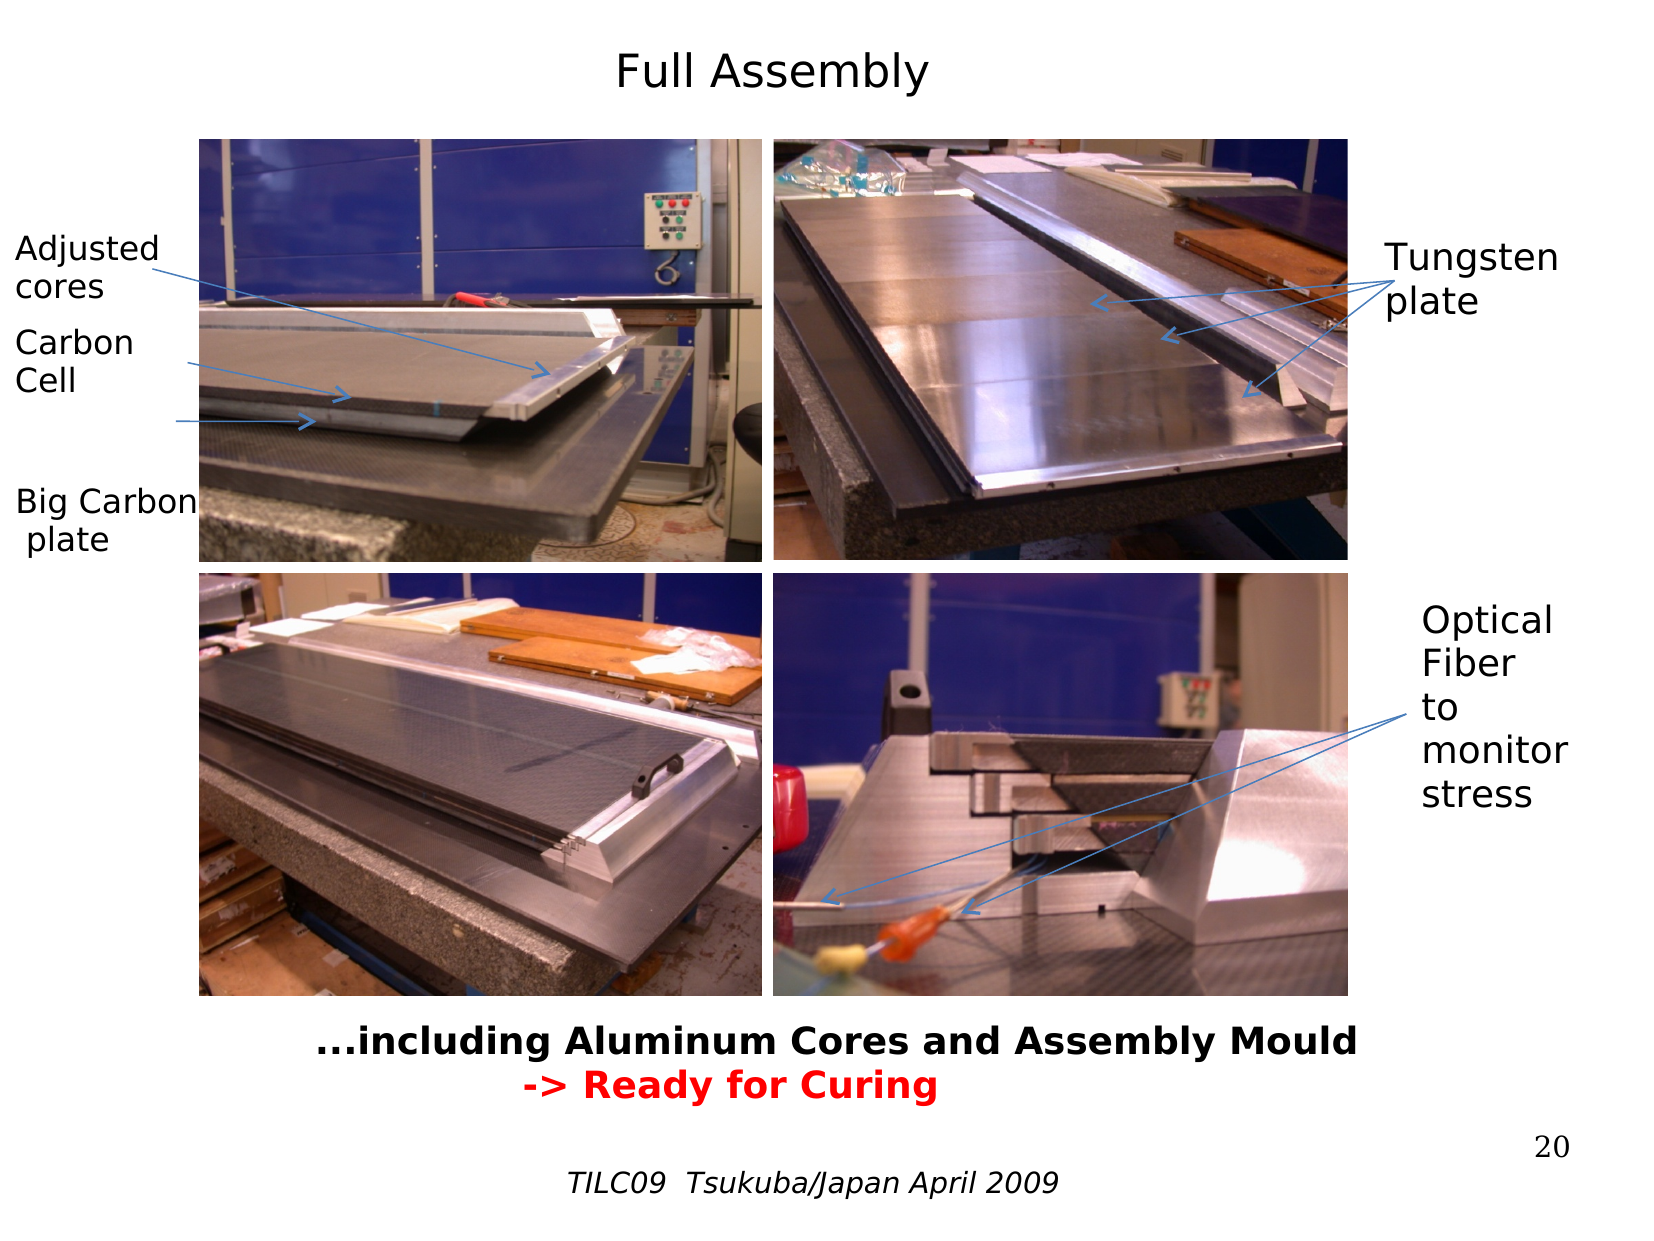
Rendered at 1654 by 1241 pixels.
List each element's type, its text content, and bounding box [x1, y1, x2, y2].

text_box Adjusted cores [0, 221, 200, 315]
text_box Carbon Cell [0, 315, 212, 409]
picture [199, 573, 762, 996]
text_box Full Assembly [600, 37, 954, 106]
text_box Optical Fiber to monitor stress [1406, 590, 1586, 825]
text_box ...including Aluminum Cores and Assembly Mould -> Ready for Curing [300, 1012, 1352, 1115]
text_box Big Carbon plate [0, 474, 214, 568]
text_box Tungsten plate [1369, 228, 1587, 331]
picture [199, 139, 762, 562]
picture [773, 139, 1348, 560]
picture [773, 573, 1348, 996]
